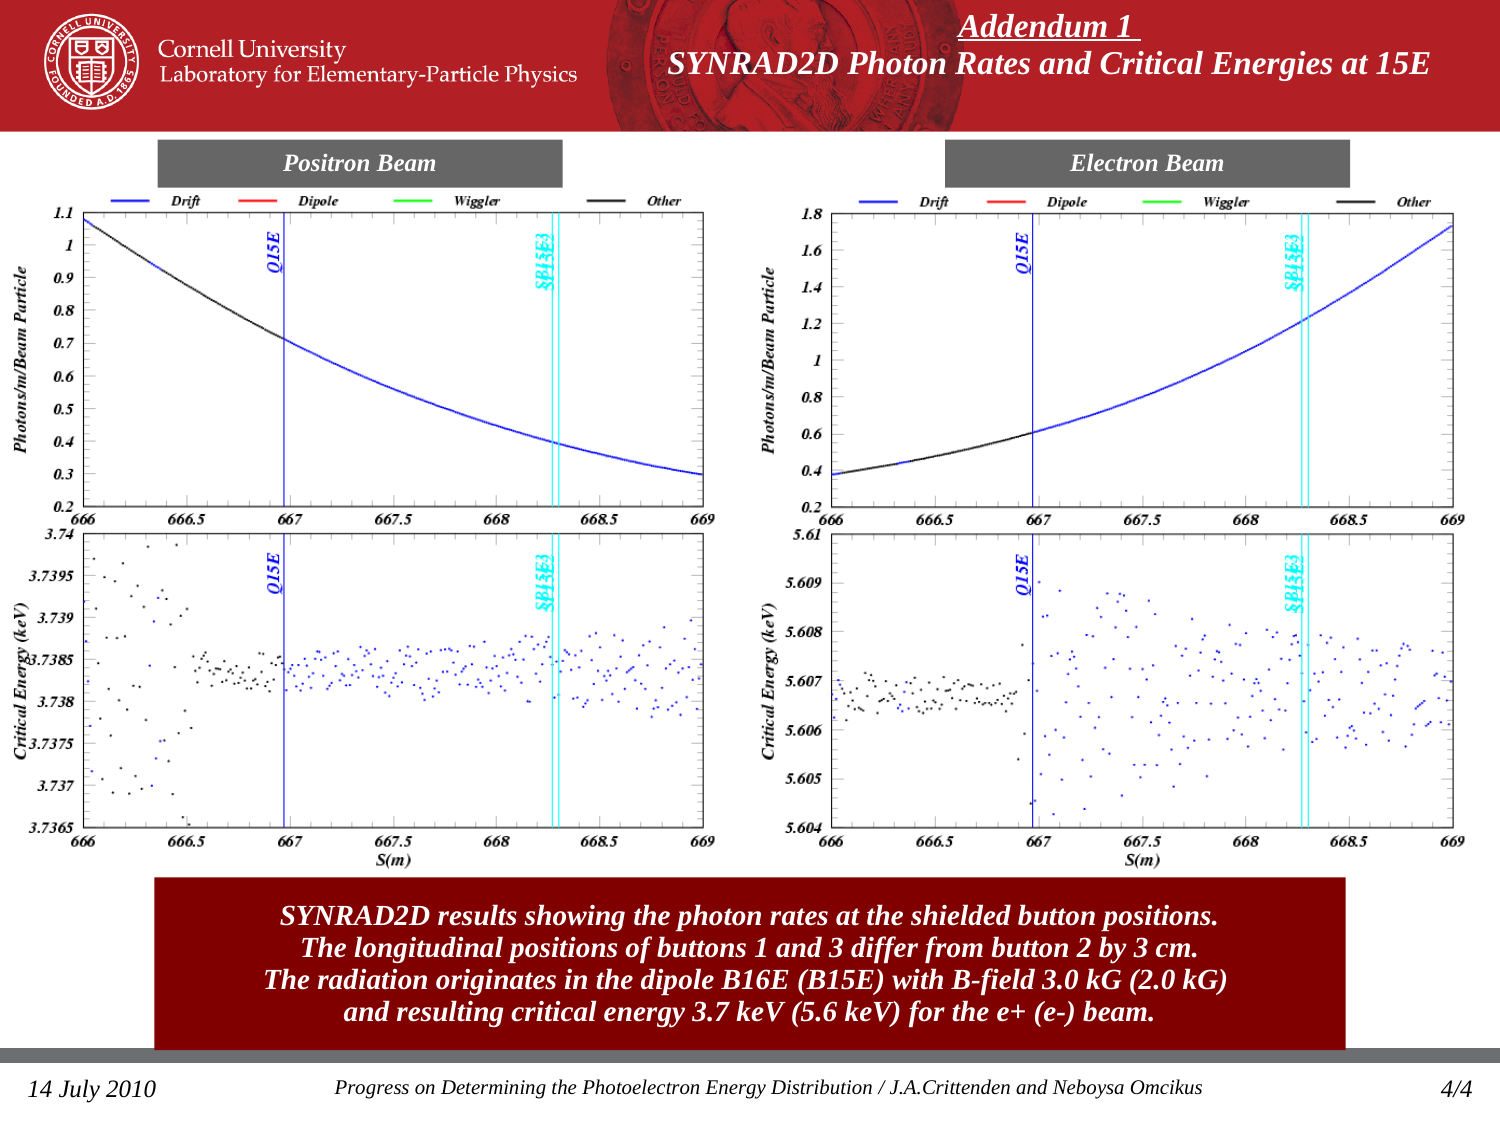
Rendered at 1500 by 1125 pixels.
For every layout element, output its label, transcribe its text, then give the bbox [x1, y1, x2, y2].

picture [750, 194, 1471, 877]
picture [0, 0, 600, 132]
text_box Positron Beam [157, 139, 563, 188]
text_box SYNRAD2D results showing the photon rates at the shielded button positions. The longitudinal positions of buttons 1 and 3 differ from button 2 by 3 cm. The radiation originates in the dipole B16E (B15E) with B-field 3.0 kG (2.0 kG) and resulting critical energy 3.7 keV (5.6 keV) for the e+ (e-) beam. [154, 877, 1346, 1051]
text_box Addendum 1 SYNRAD2D Photon Rates and Critical Energies at 15E [600, 0, 1500, 211]
text_box Electron Beam [945, 139, 1351, 188]
picture [0, 194, 721, 877]
